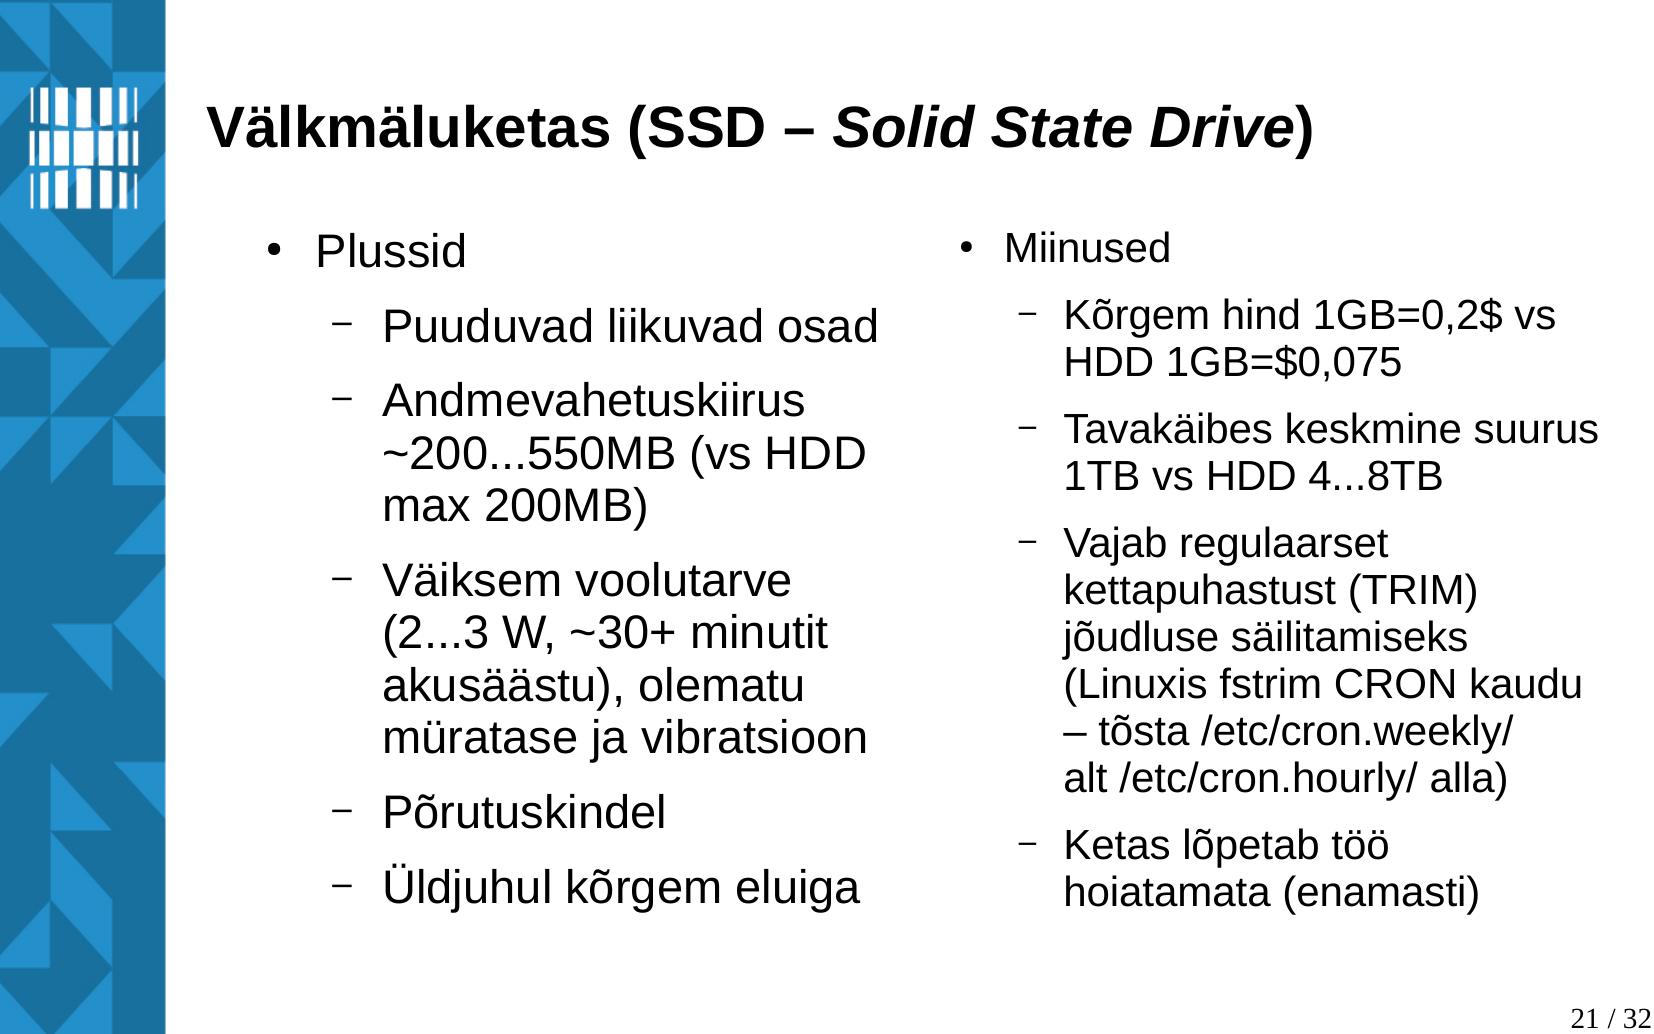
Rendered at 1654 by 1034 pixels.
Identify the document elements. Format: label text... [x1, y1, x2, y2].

title Välkmäluketas (SSD – Solid State Drive) [206, 24, 1524, 231]
list Miinused Kõrgem hind 1GB=0,2$ vs HDD 1GB=$0,075 Tavakäibes keskmine suurus 1TB vs HDD 4...8TB Vajab regulaarset kettapuhastust (TRIM) jõudluse säilitamiseks (Linuxis fstrim CRON kaudu – tõsta /etc/cron.weekly/ alt /etc/cron.hourly/ alla) Ketas lõpetab töö hoiatamata (enamasti) [944, 224, 1607, 922]
list Plussid Puuduvad liikuvad osad Andmevahetuskiirus ~200...550MB (vs HDD max 200MB) Väiksem voolutarve (2...3 W, ~30+ minutit akusäästu), olematu müratase ja vibratsioon Põrutuskindel Üldjuhul kõrgem eluiga [249, 224, 912, 922]
